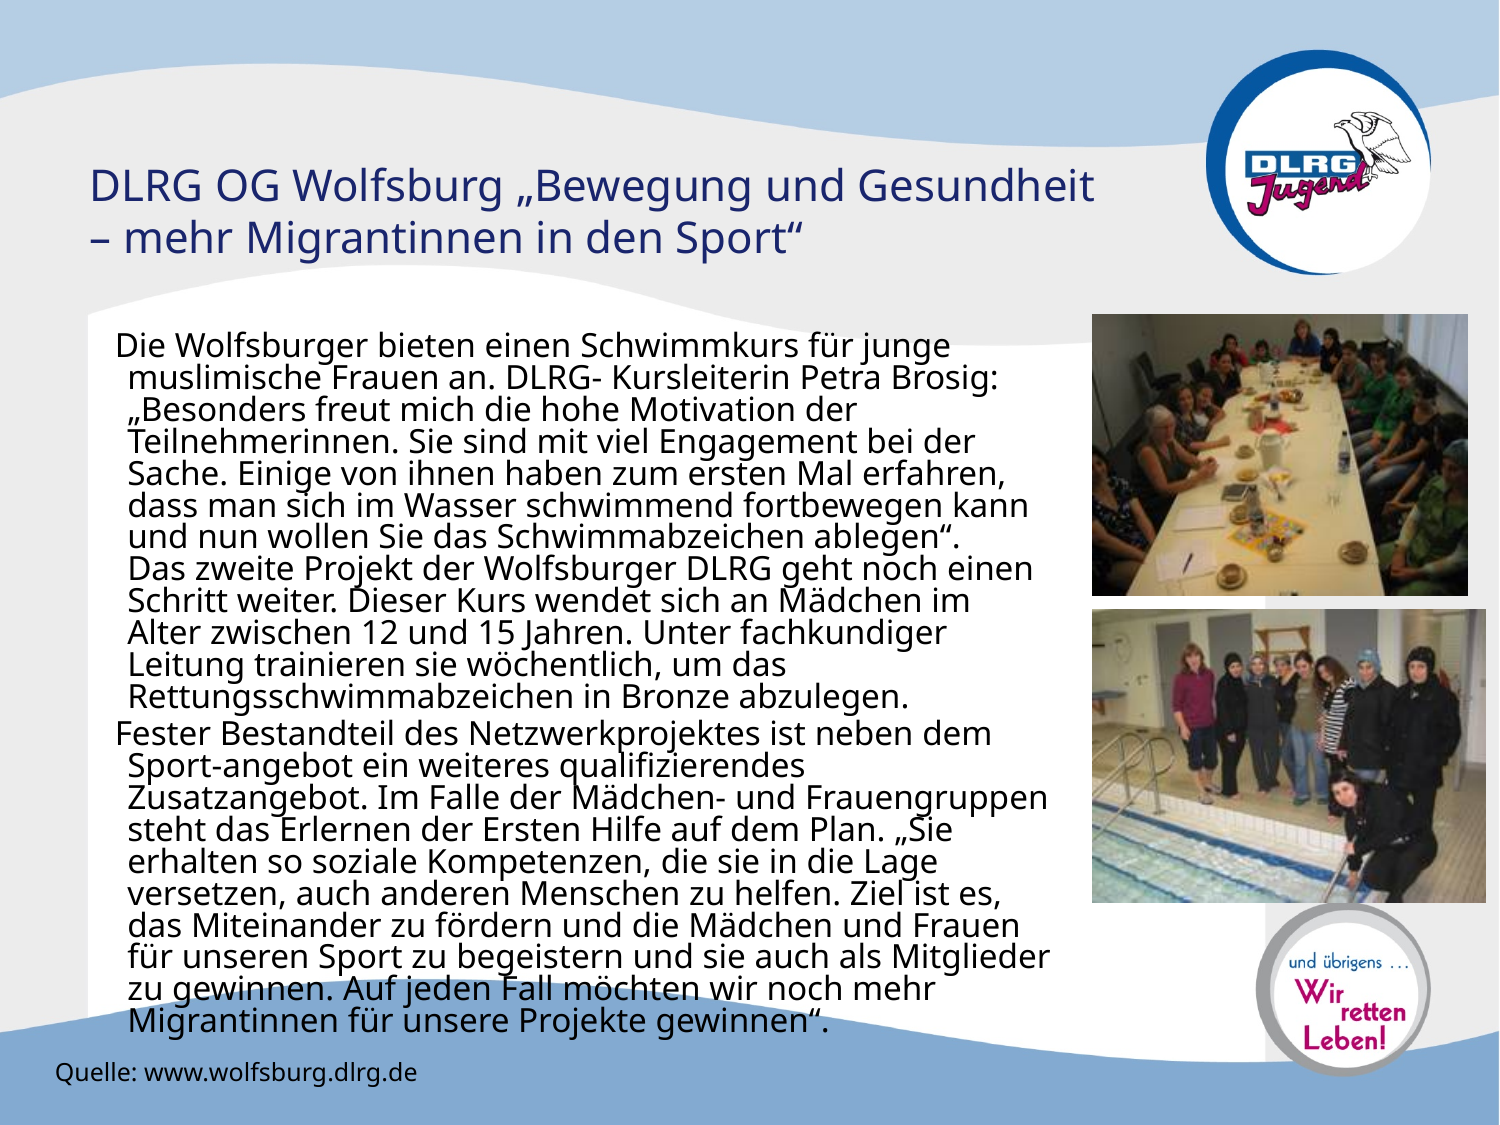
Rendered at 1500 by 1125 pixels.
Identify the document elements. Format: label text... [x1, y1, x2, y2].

text_box Quelle: www.wolfsburg.dlrg.de [40, 1046, 434, 1096]
title DLRG OG Wolfsburg „Bewegung und Gesundheit – mehr Migrantinnen in den Sport“ [75, 149, 1138, 263]
picture [0, 0, 1500, 1125]
list Die Wolfsburger bieten einen Schwimmkurs für junge muslimische Frauen an. DLRG- Kursleiterin Petra Brosig: „Besonders freut mich die hohe Motivation der Teilnehmerinnen. Sie sind mit viel Engagement bei der Sache. Einige von ihnen haben zum ersten Mal erfahren, dass man sich im Wasser schwimmend fortbewegen kann und nun wollen Sie das Schwimmabzeichen ablegen“. Das zweite Projekt der Wolfsburger DLRG geht noch einen Schritt weiter. Dieser Kurs wendet sich an Mädchen im Alter zwischen 12 und 15 Jahren. Unter fachkundiger Leitung trainieren sie wöchentlich, um das Rettungsschwimmabzeichen in Bronze abzulegen. Fester Bestandteil des Netzwerkprojektes ist neben dem Sport-angebot ein weiteres qualifizierendes Zusatzangebot. Im Falle der Mädchen- und Frauengruppen steht das Erlernen der Ersten Hilfe auf dem Plan. „Sie erhalten so soziale Kompetenzen, die sie in die Lage versetzen, auch anderen Menschen zu helfen. Ziel ist es, das Miteinander zu fördern und die Mädchen und Frauen für unseren Sport zu begeistern und sie auch als Mitglieder zu gewinnen. Auf jeden Fall möchten wir noch mehr Migrantinnen für unsere Projekte gewinnen“. [0, 324, 1069, 1042]
